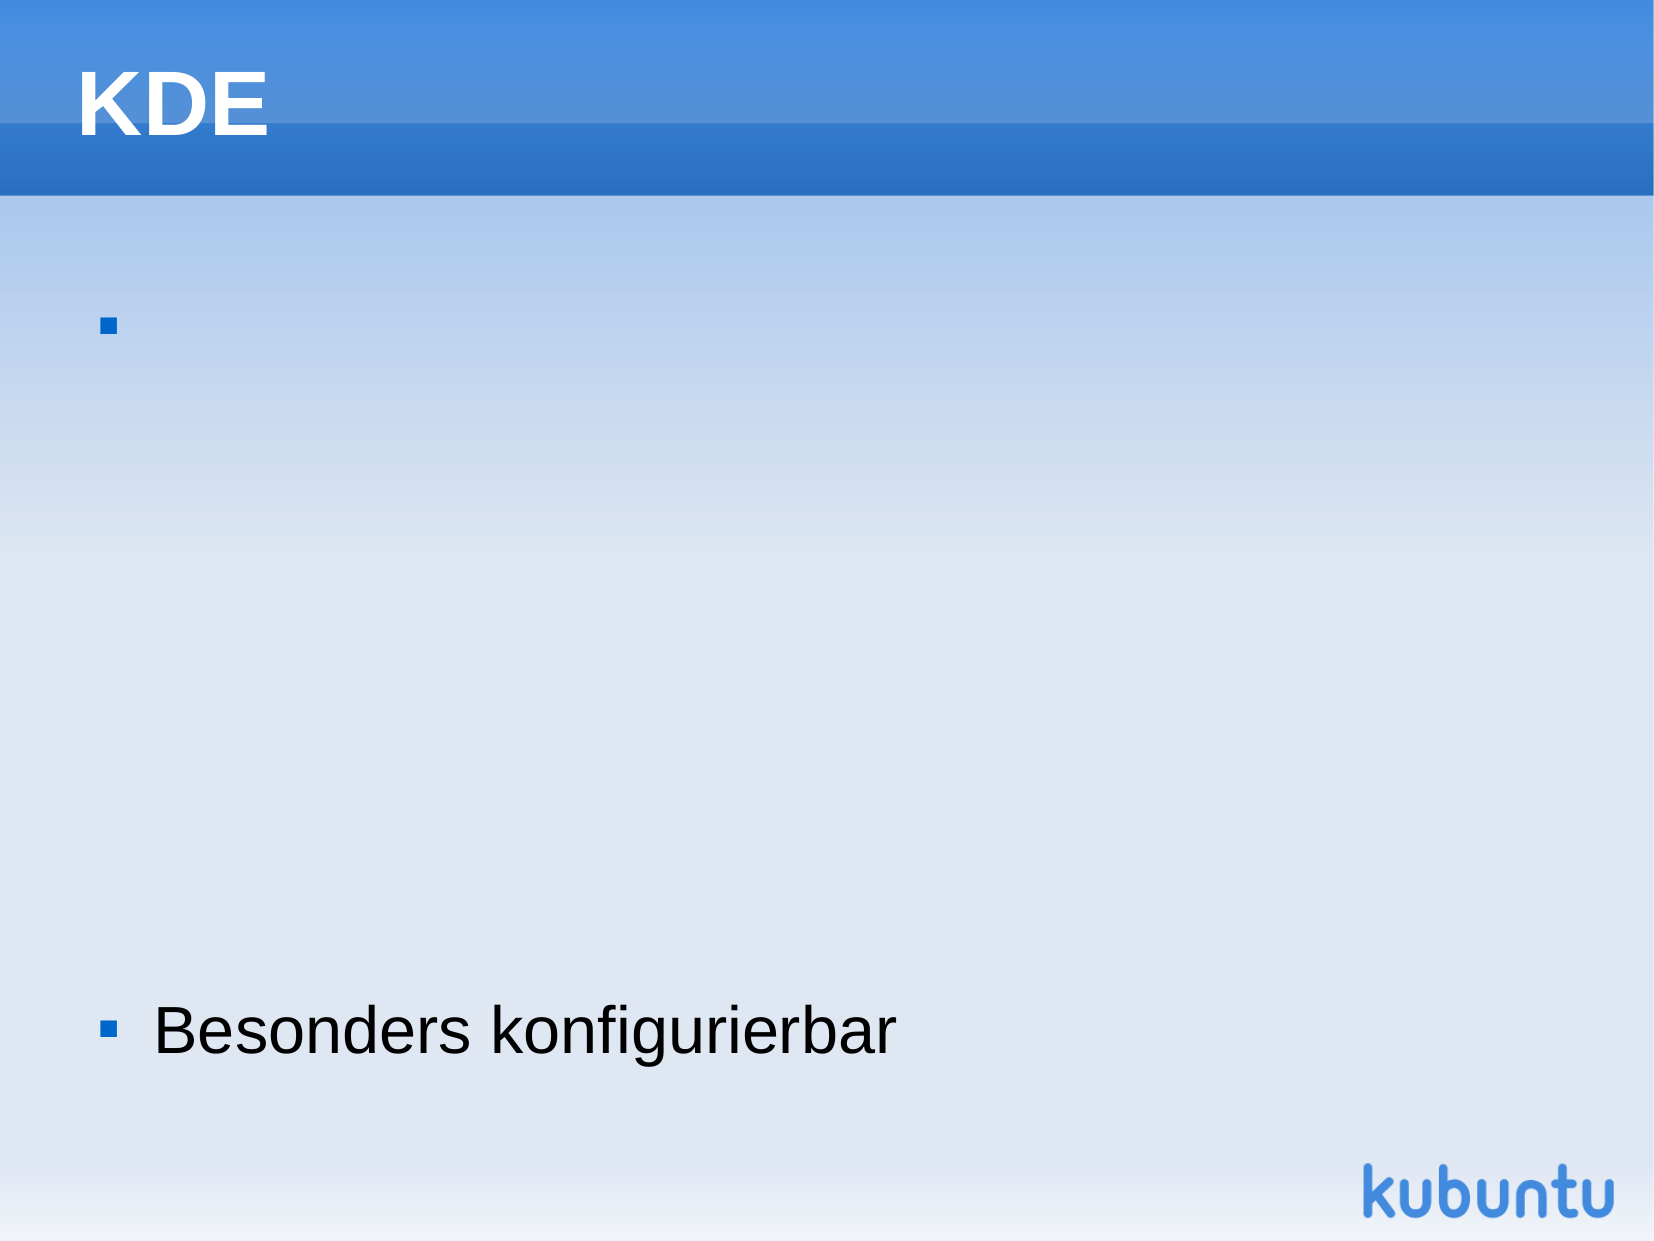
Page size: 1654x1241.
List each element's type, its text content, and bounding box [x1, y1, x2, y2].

title KDE [76, 0, 1565, 208]
list Besonders konfigurierbar [82, 290, 1571, 1109]
picture [0, 0, 1654, 1241]
